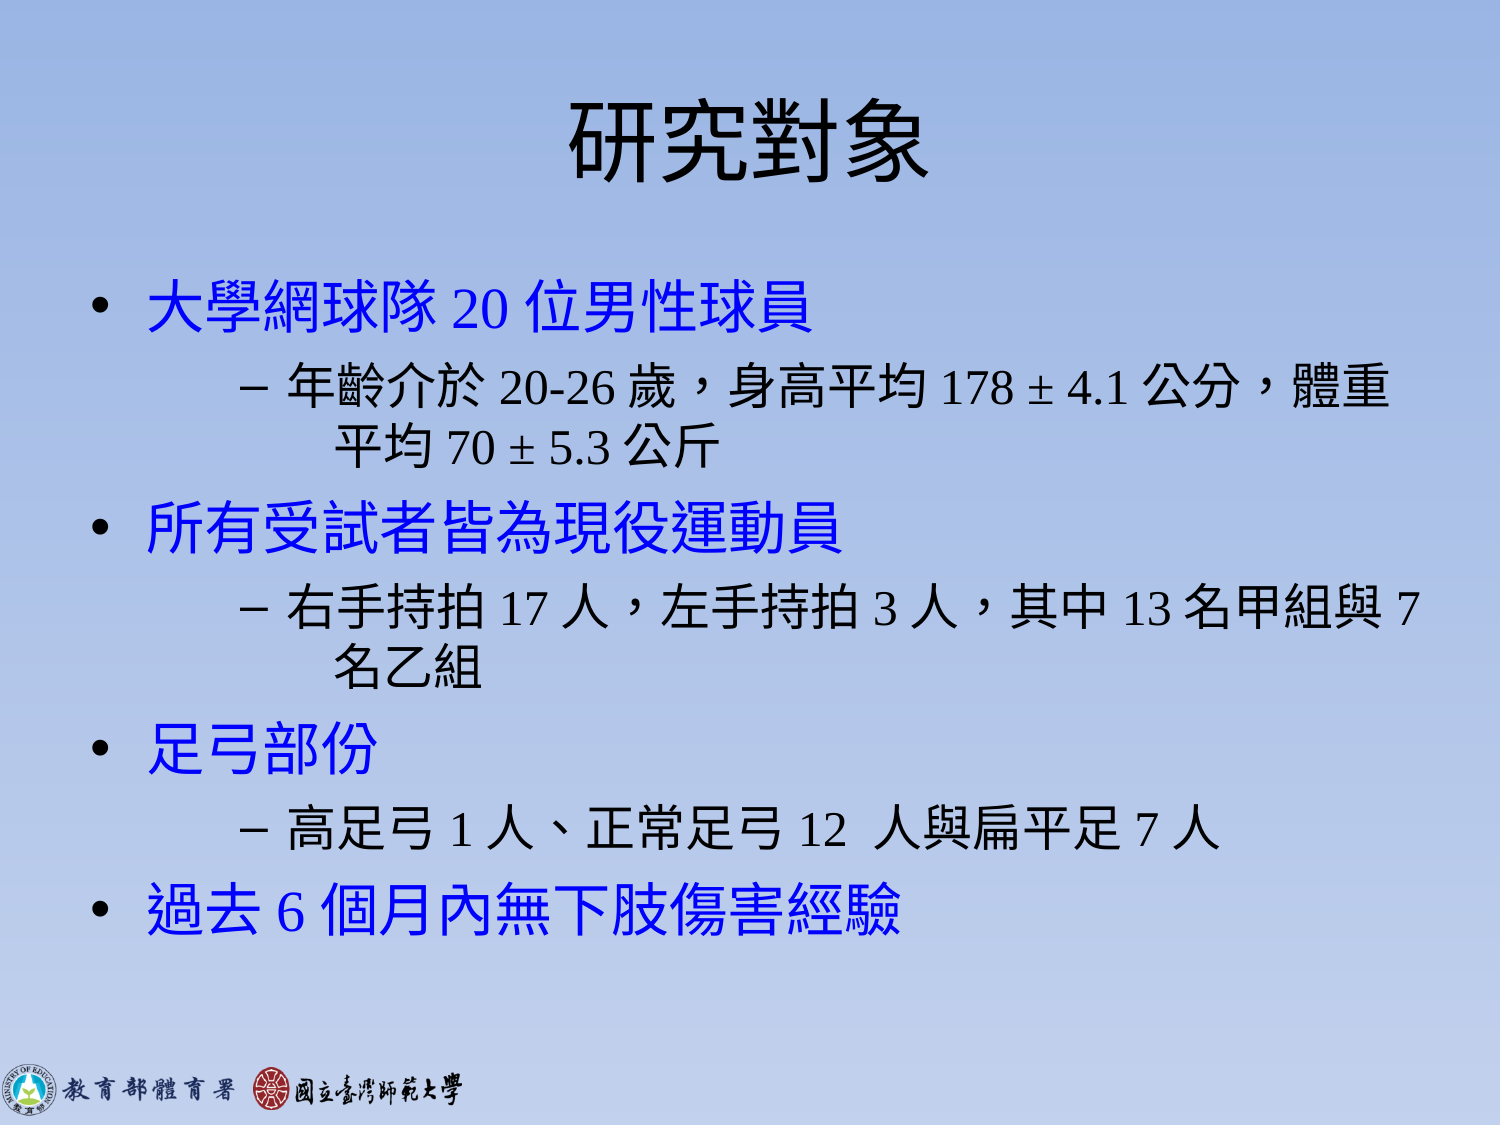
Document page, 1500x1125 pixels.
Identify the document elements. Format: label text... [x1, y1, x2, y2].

list 大學網球隊20位男性球員 年齡介於20-26歲，身高平均178 ± 4.1公分，體重平均70 ± 5.3公斤 所有受試者皆為現役運動員 右手持拍17人，左手持拍3人，其中13名甲組與7名乙組 足弓部份 高足弓1人、正常足弓12 人與扁平足7人 過去6個月內無下肢傷害經驗 [75, 262, 1443, 1005]
title 研究對象 [75, 45, 1426, 233]
